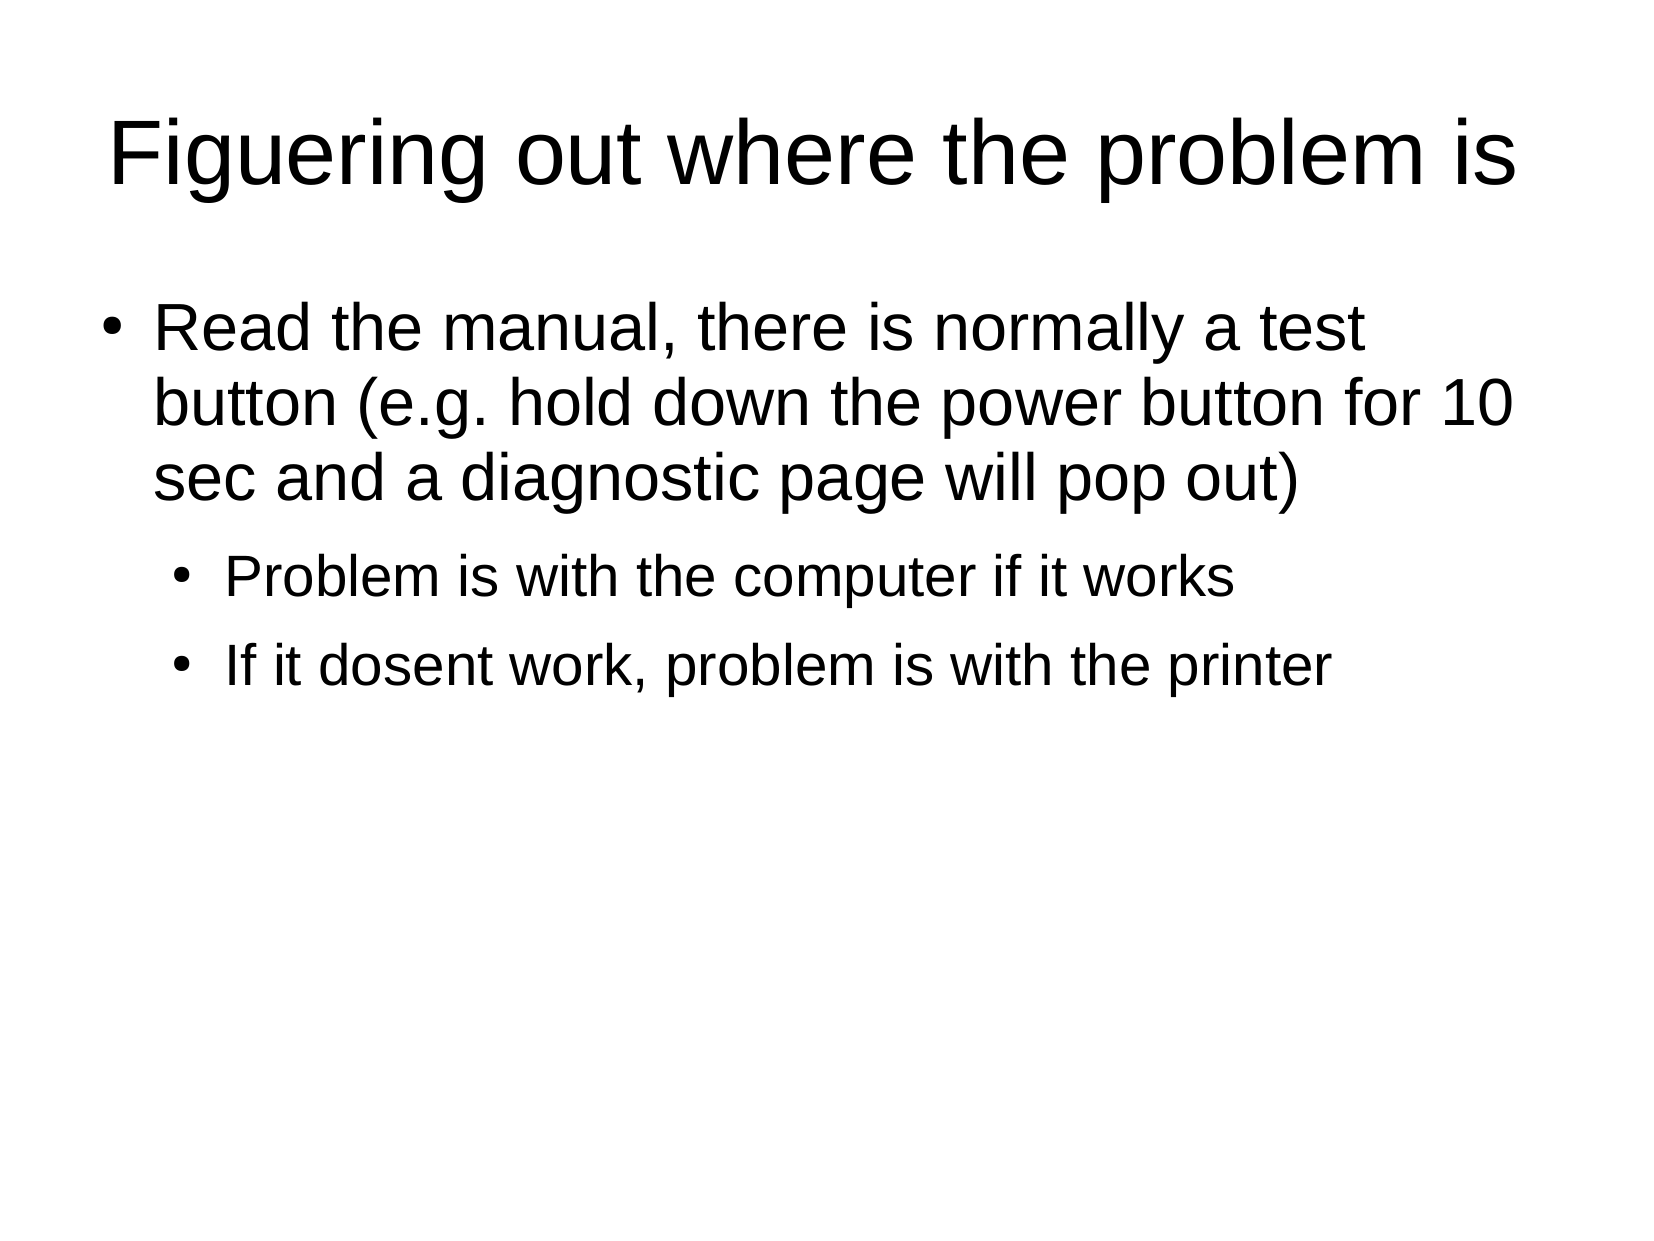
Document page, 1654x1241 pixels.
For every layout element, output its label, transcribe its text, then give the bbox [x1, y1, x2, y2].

title Figuering out where the problem is [82, 56, 1571, 250]
list Read the manual, there is normally a test button (e.g. hold down the power button for 10 sec and a diagnostic page will pop out) Problem is with the computer if it works If it dosent work, problem is with the printer [82, 290, 1571, 1109]
